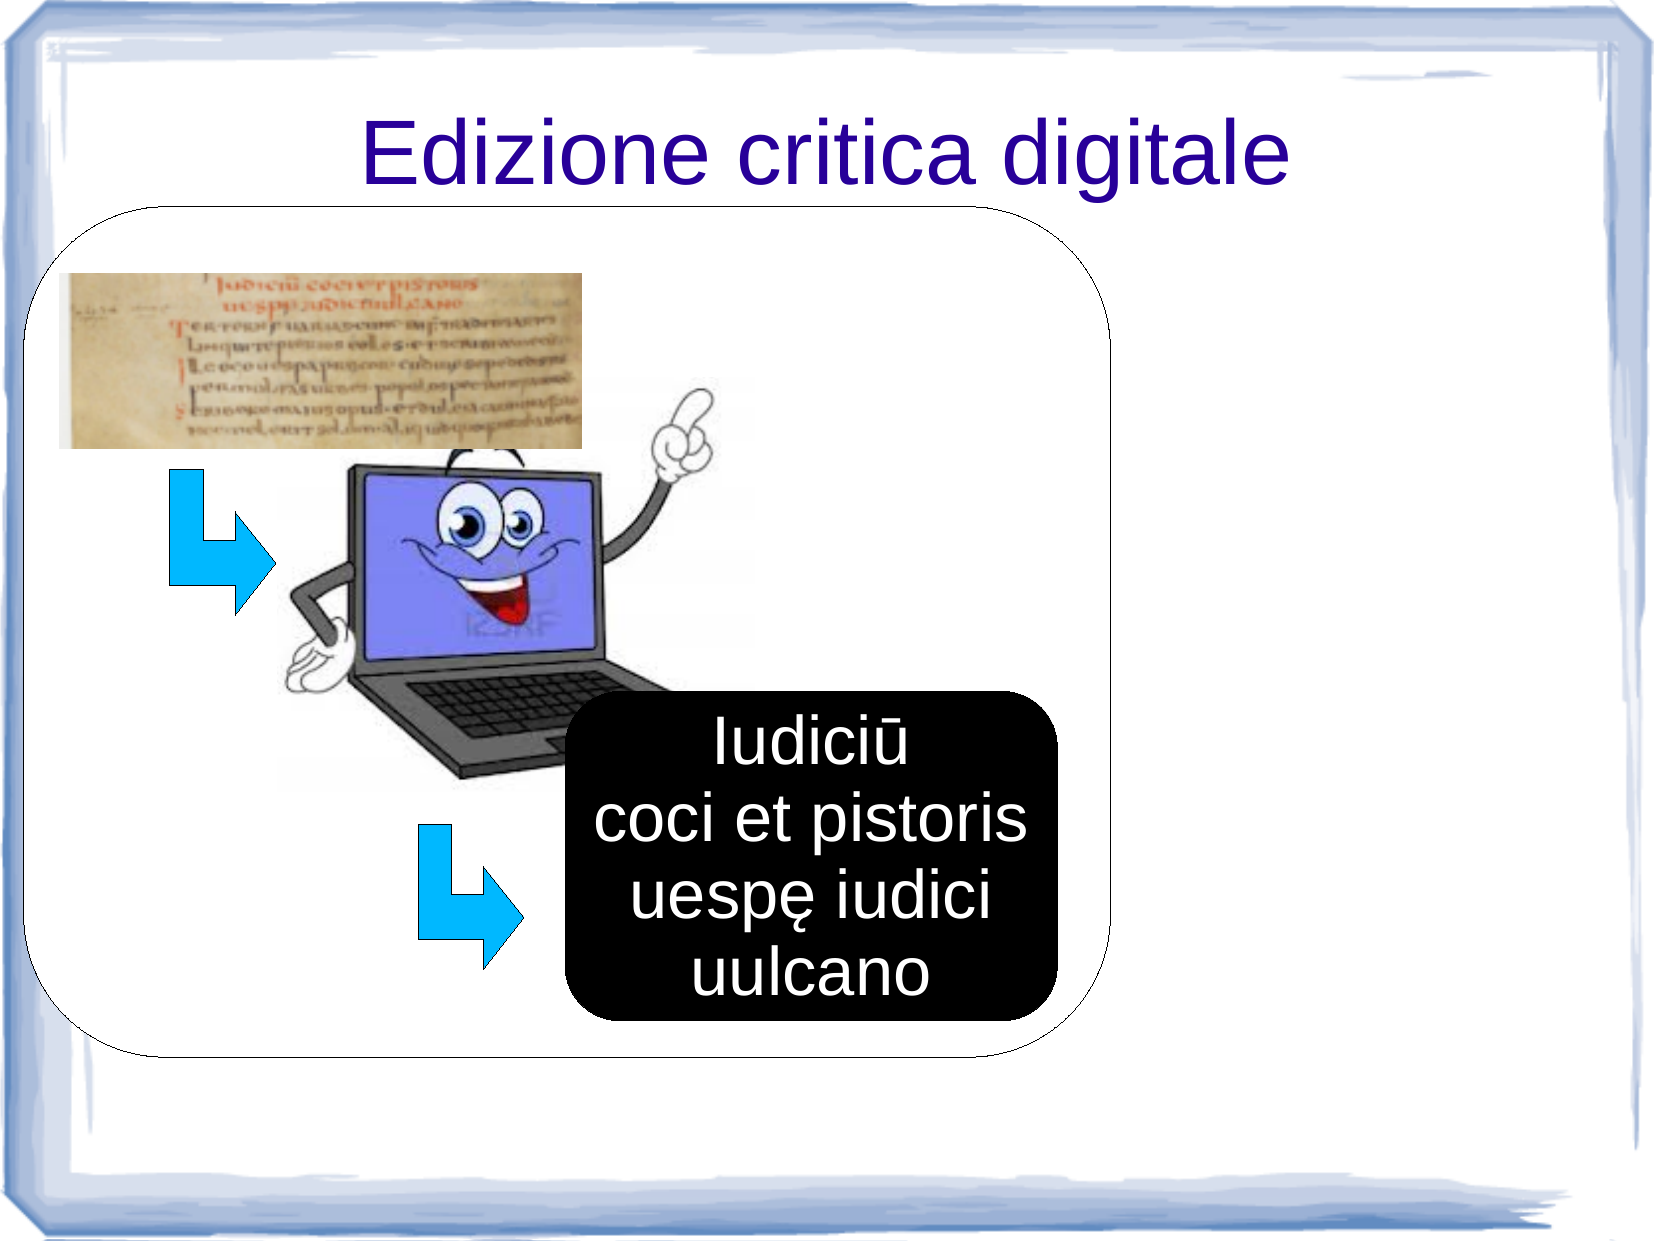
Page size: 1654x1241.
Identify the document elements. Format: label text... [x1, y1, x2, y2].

picture [0, 0, 1654, 1241]
text_box Iudiciū coci et pistoris uespę iudici uulcano [565, 691, 1058, 1021]
text_box [23, 233, 1111, 1058]
title Edizione critica digitale [82, 49, 1571, 257]
